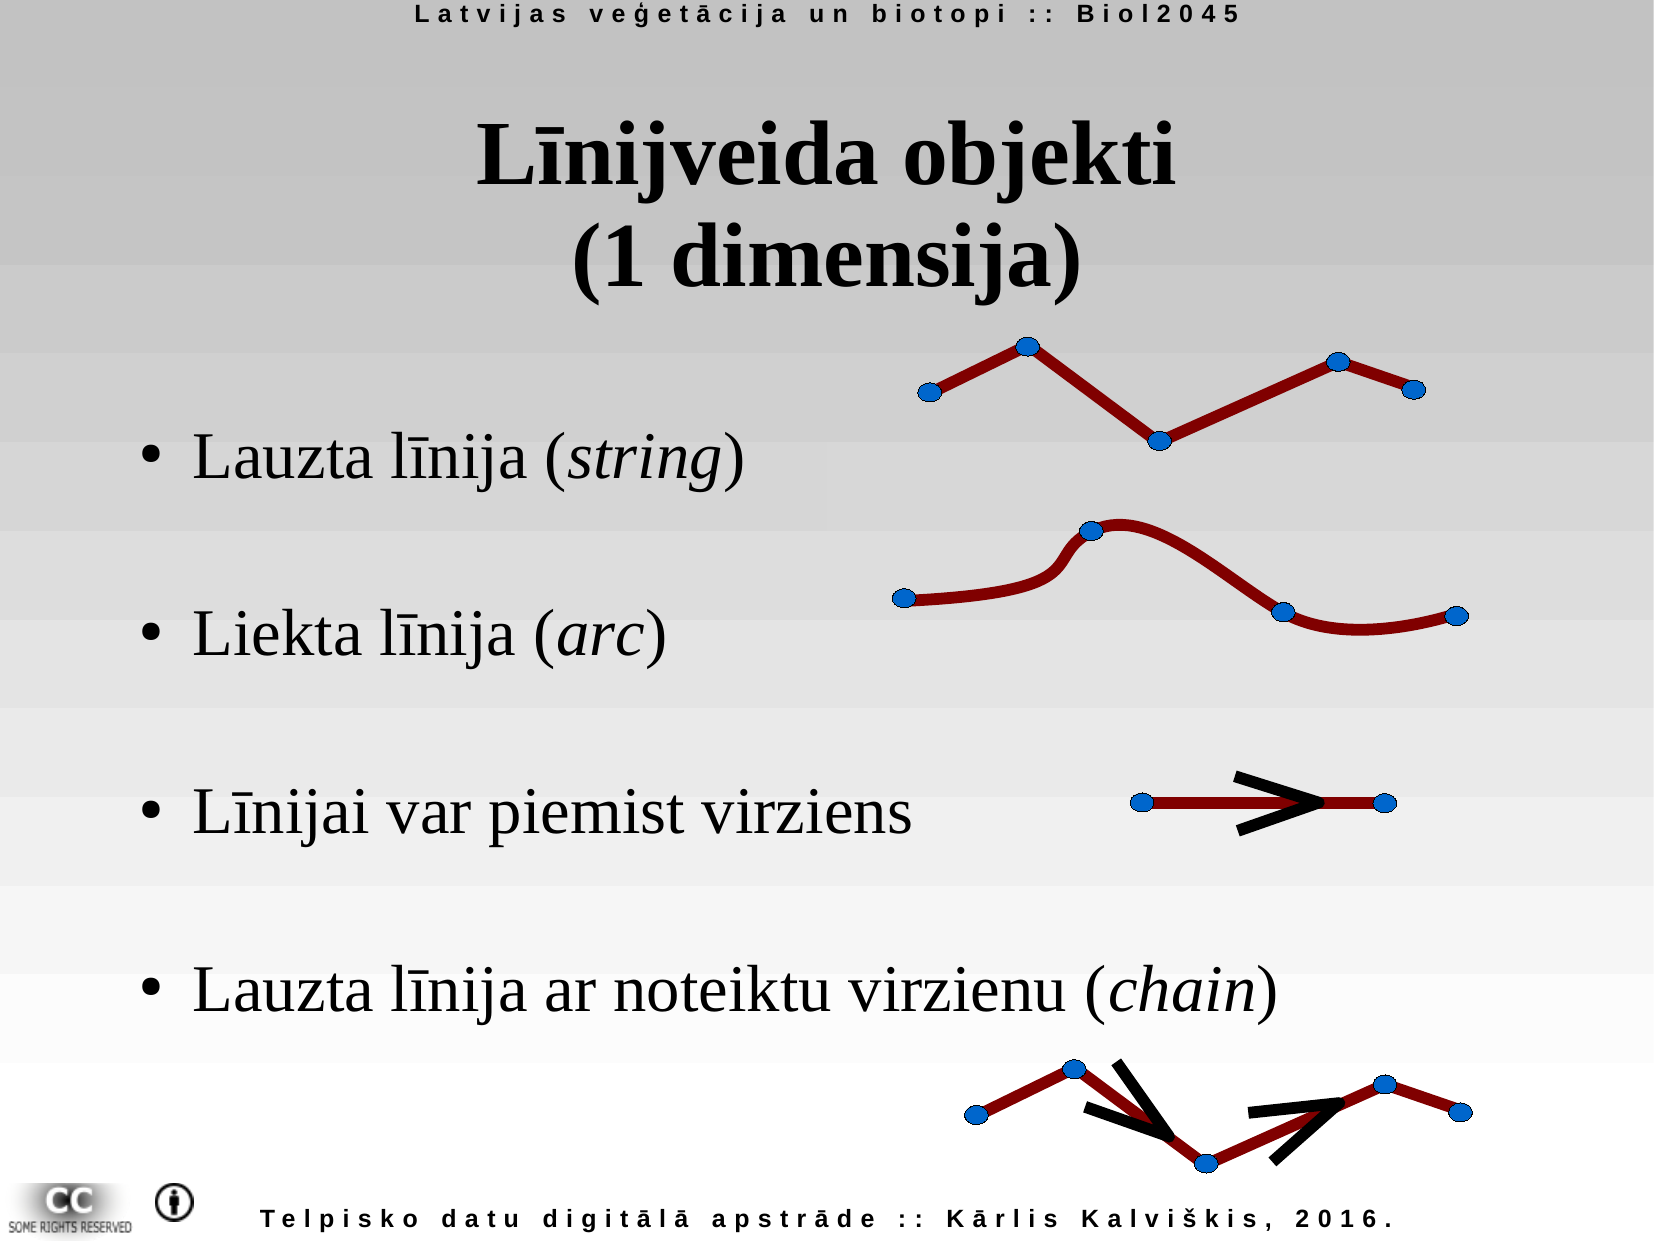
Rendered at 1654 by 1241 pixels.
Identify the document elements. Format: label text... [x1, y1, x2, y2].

title Līnijveida objekti (1 dimensija) [121, 102, 1534, 311]
text_box [917, 382, 942, 402]
text_box [1271, 602, 1296, 622]
text_box [1372, 793, 1397, 813]
text_box [1062, 1059, 1087, 1079]
text_box [1194, 1154, 1219, 1174]
text_box [1015, 337, 1040, 357]
text_box [1079, 521, 1104, 541]
text_box [1444, 606, 1469, 626]
text_box [892, 588, 917, 608]
text_box [1373, 1074, 1397, 1094]
text_box [1401, 380, 1426, 400]
text_box [1326, 352, 1351, 372]
text_box [964, 1105, 989, 1125]
text_box [1130, 792, 1154, 812]
text_box [1147, 431, 1172, 451]
picture [0, 0, 1654, 1241]
text_box [1448, 1102, 1473, 1122]
list Lauzta līnija (string) Liekta līnija (arc) Līnijai var piemist virziens Lauzta līnija ar noteiktu virzienu (chain) [121, 344, 1534, 1130]
